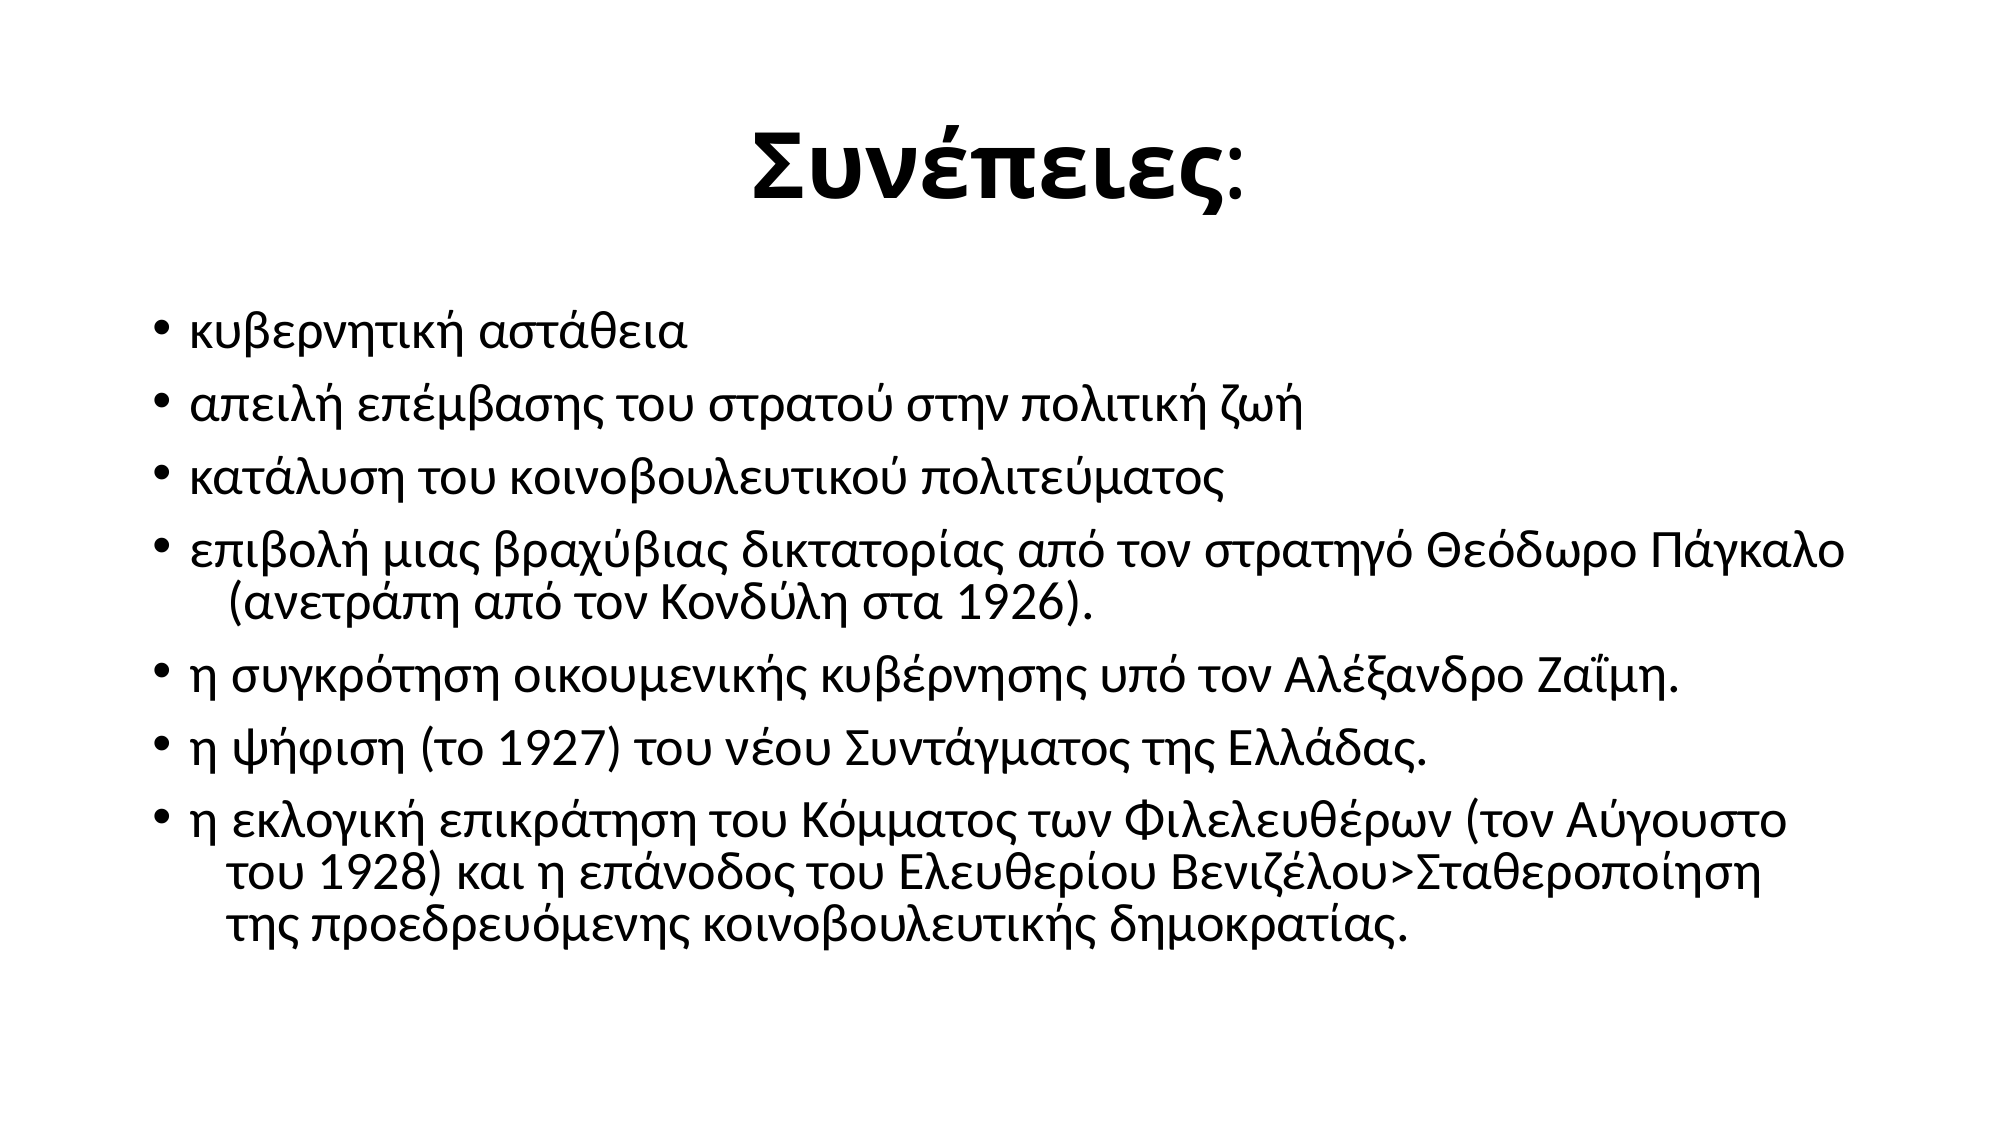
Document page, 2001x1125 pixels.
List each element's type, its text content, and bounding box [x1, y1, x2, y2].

list κυβερνητική αστάθεια απειλή επέμβασης του στρατού στην πολιτική ζωή κατάλυση του κοινοβουλευτικού πολιτεύματος επιβολή μιας βραχύβιας δικτατορίας από τον στρατηγό Θεόδωρο Πάγκαλο (ανετράπη από τον Κονδύλη στα 1926). η συγκρότηση οικουμενικής κυβέρνησης υπό τον Αλέξανδρο Ζαΐμη. η ψήφιση (το 1927) του νέου Συντάγματος της Ελλάδας. η εκλογική επικράτηση του Κόμματος των Φιλελευθέρων (τον Αύγουστο του 1928) και η επάνοδος του Ελευθερίου Βενιζέλου>Σταθεροποίηση της προεδρευόμενης κοινοβουλευτικής δημοκρατίας. [137, 299, 1863, 1014]
title Συνέπειες: [137, 59, 1863, 278]
